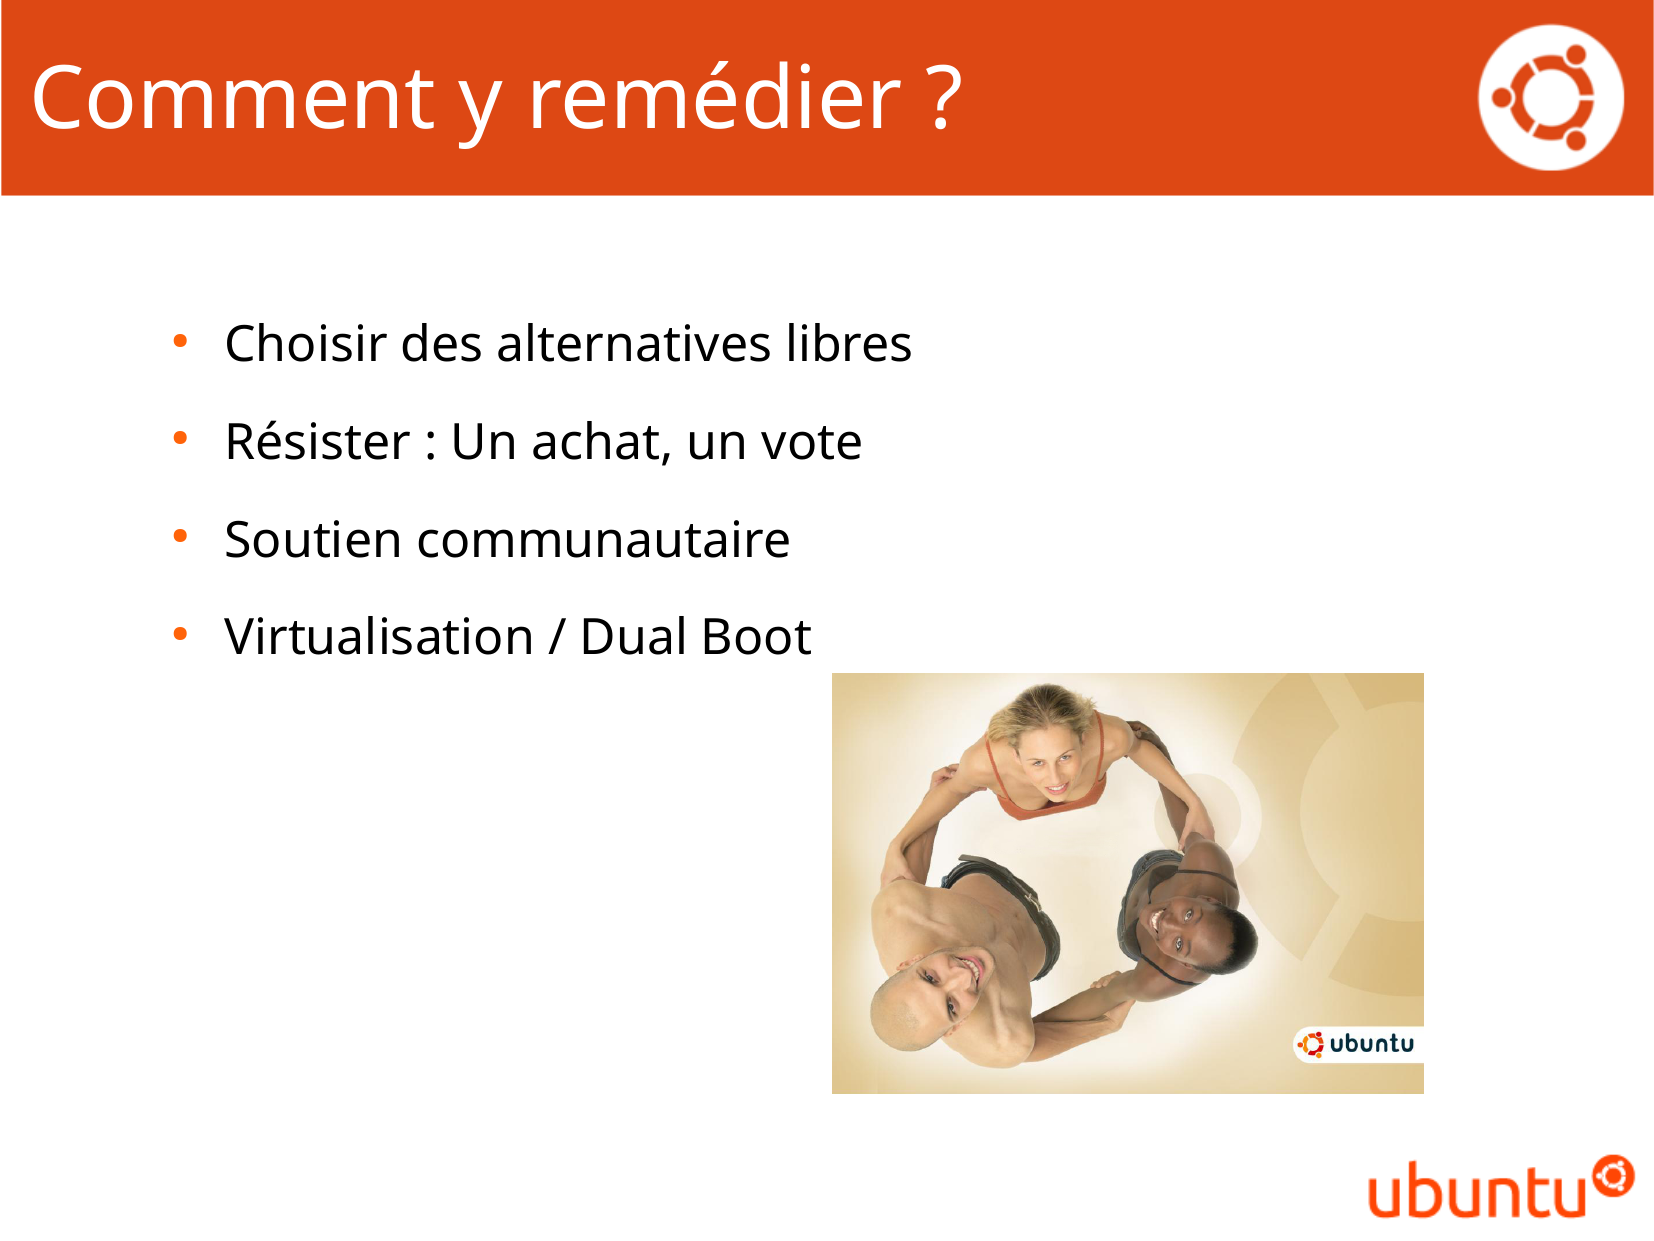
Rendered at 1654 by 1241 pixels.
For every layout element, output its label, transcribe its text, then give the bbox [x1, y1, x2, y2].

list Choisir des alternatives libres Résister : Un achat, un vote Soutien communautaire Virtualisation / Dual Boot [153, 307, 1111, 859]
picture [0, 0, 1654, 1241]
title Comment y remédier ? [29, 11, 1459, 178]
